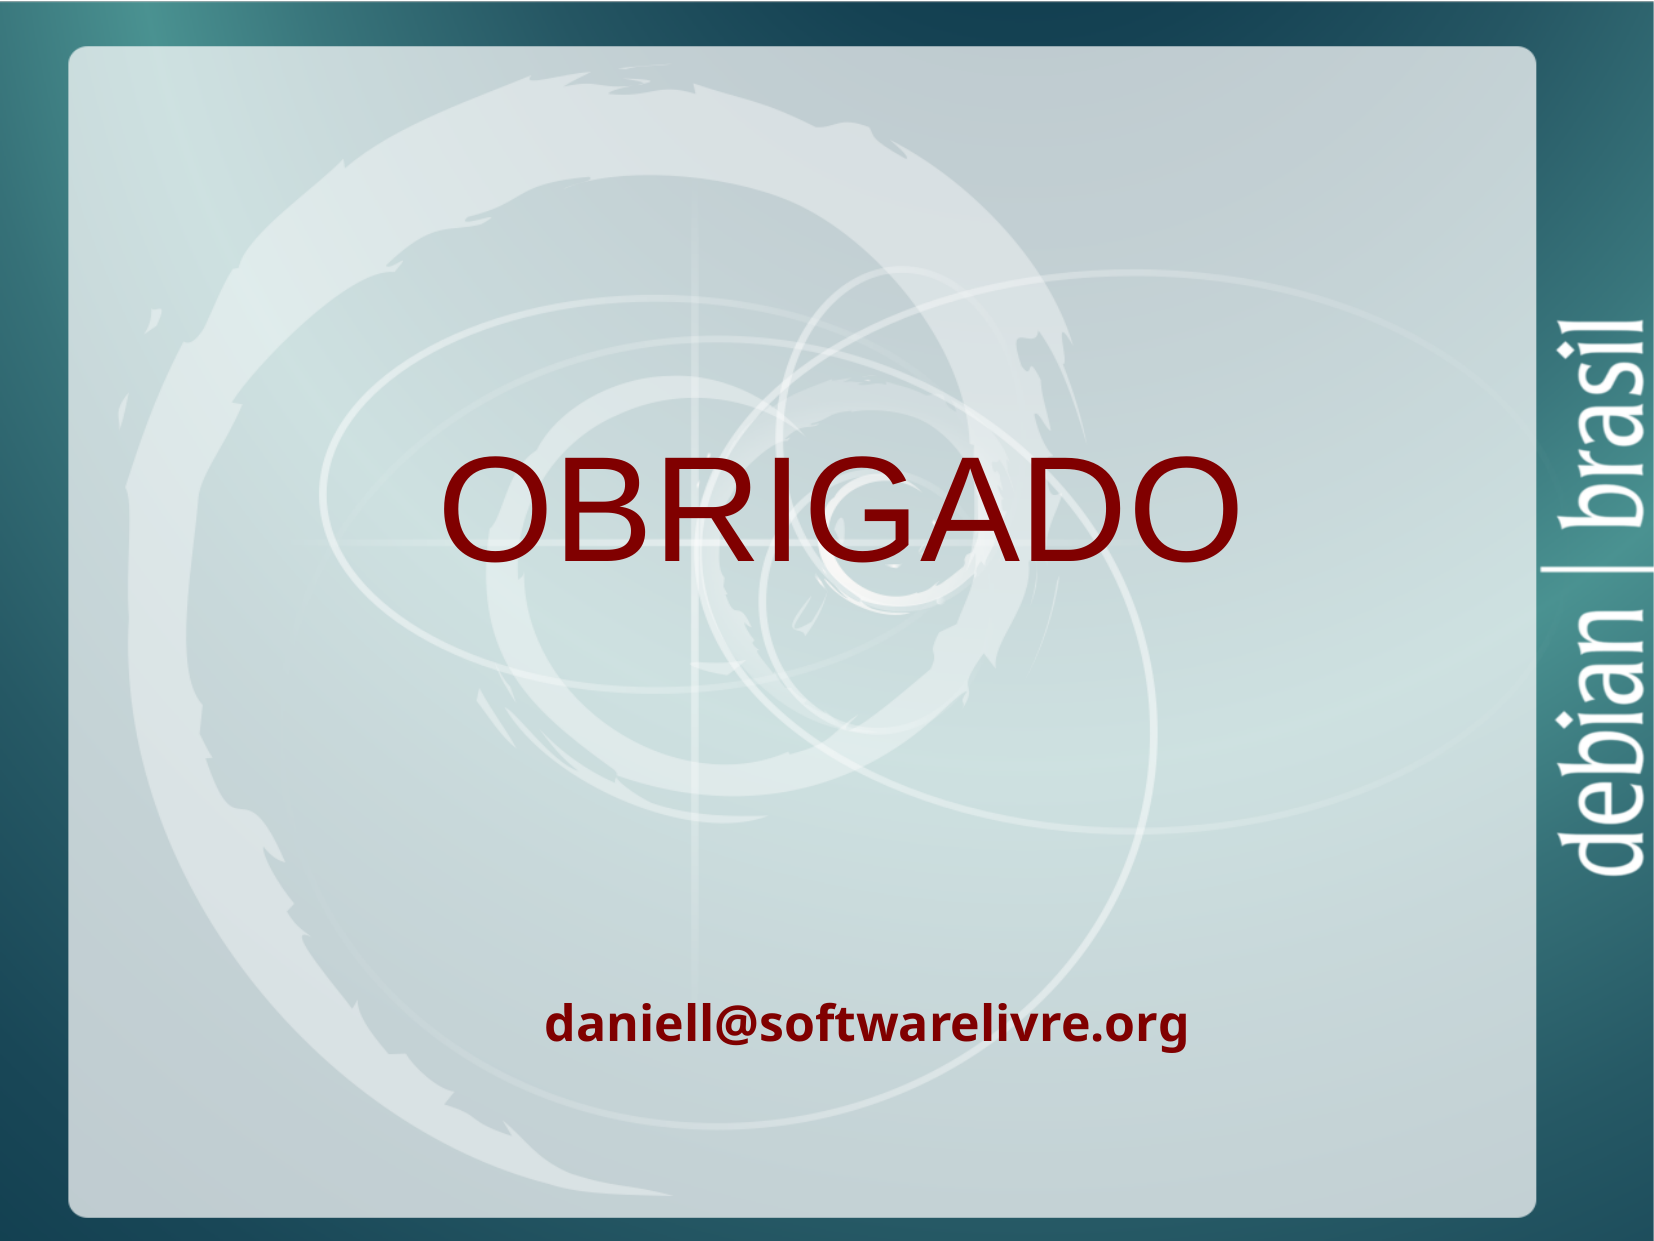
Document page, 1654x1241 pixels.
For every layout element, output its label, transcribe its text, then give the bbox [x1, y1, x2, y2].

picture [0, 0, 1654, 1241]
text_box daniell@softwarelivre.org [401, 980, 1205, 1112]
list OBRIGADO [437, 425, 1453, 702]
